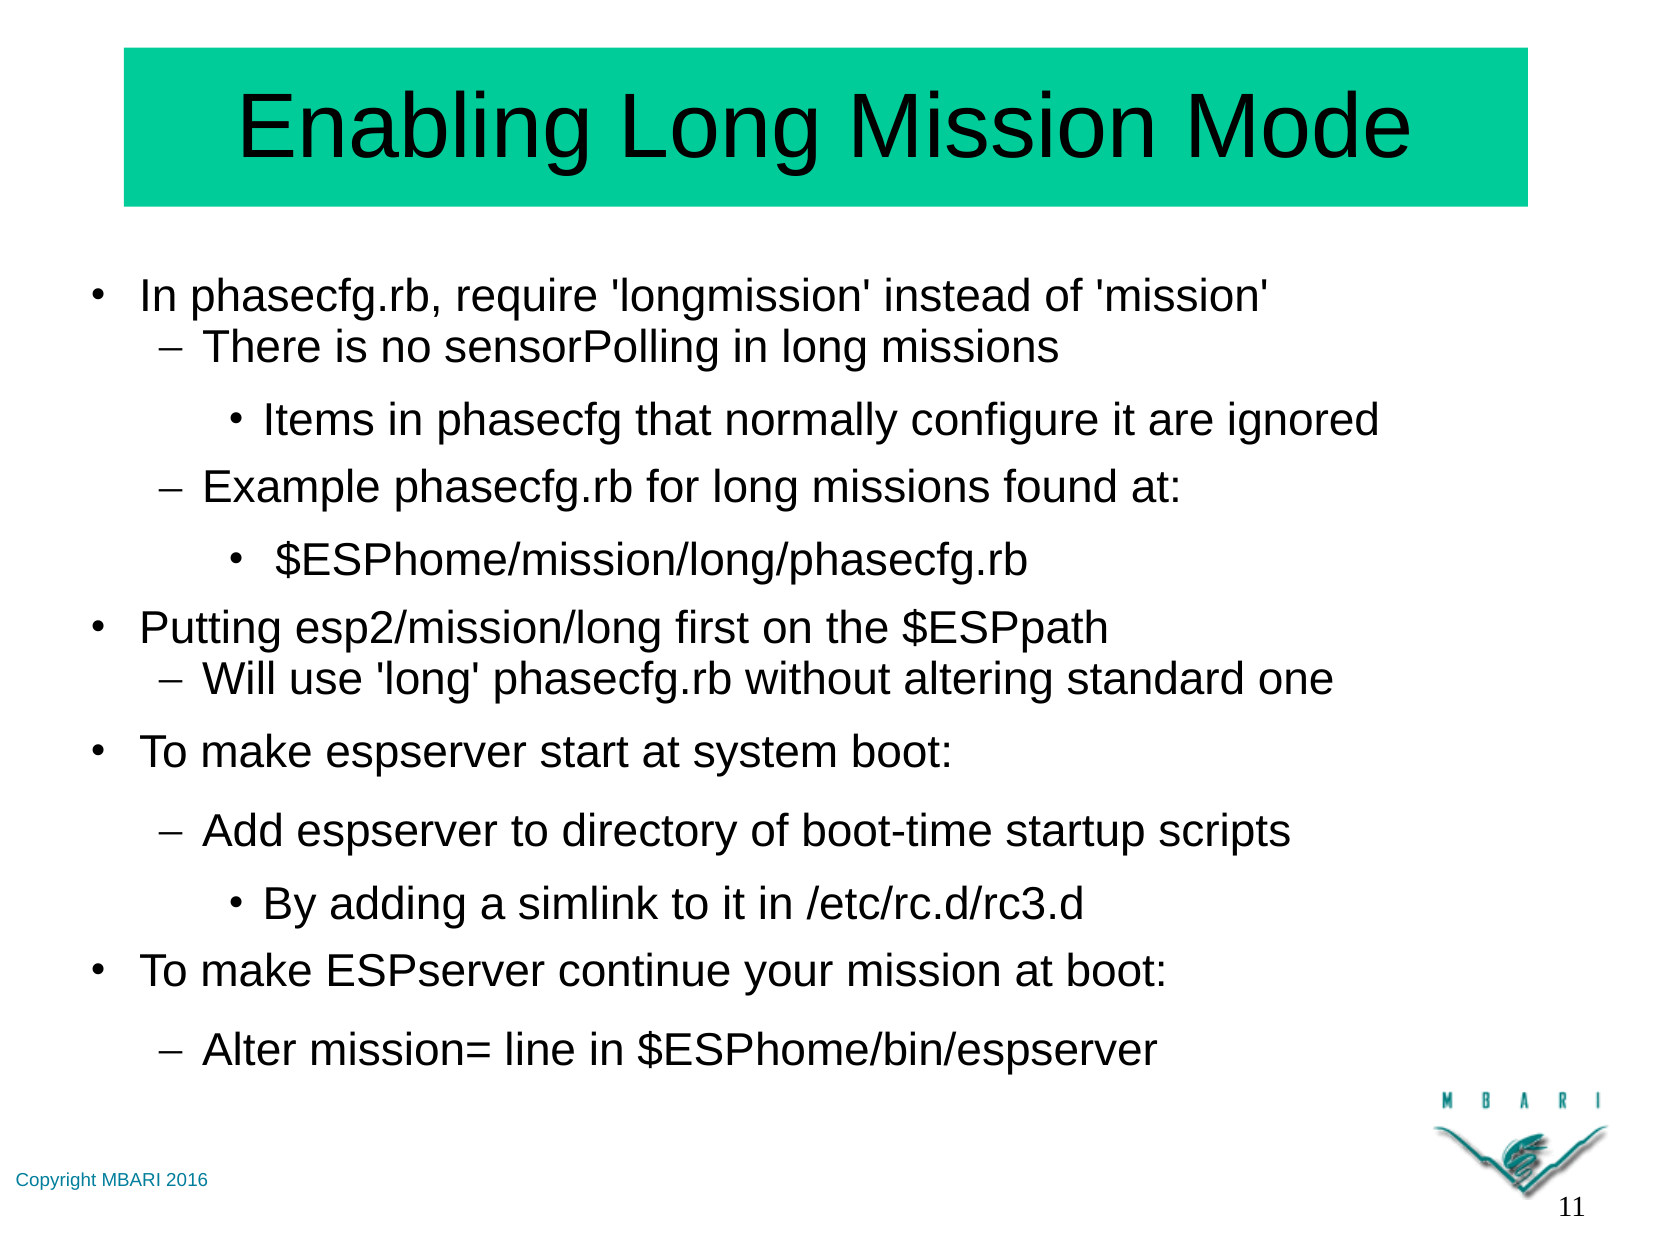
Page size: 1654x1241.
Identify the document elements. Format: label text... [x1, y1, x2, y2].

list In phasecfg.rb, require 'longmission' instead of 'mission' There is no sensorPolling in long missions Items in phasecfg that normally configure it are ignored Example phasecfg.rb for long missions found at: $ESPhome/mission/long/phasecfg.rb Putting esp2/mission/long first on the $ESPpath Will use 'long' phasecfg.rb without altering standard one To make espserver start at system boot: Add espserver to directory of boot-time startup scripts By adding a simlink to it in /etc/rc.d/rc3.d To make ESPserver continue your mission at boot: Alter mission= line in $ESPhome/bin/espserver [75, 262, 1479, 1163]
title Enabling Long Mission Mode [123, 47, 1528, 207]
picture [1426, 1091, 1613, 1200]
